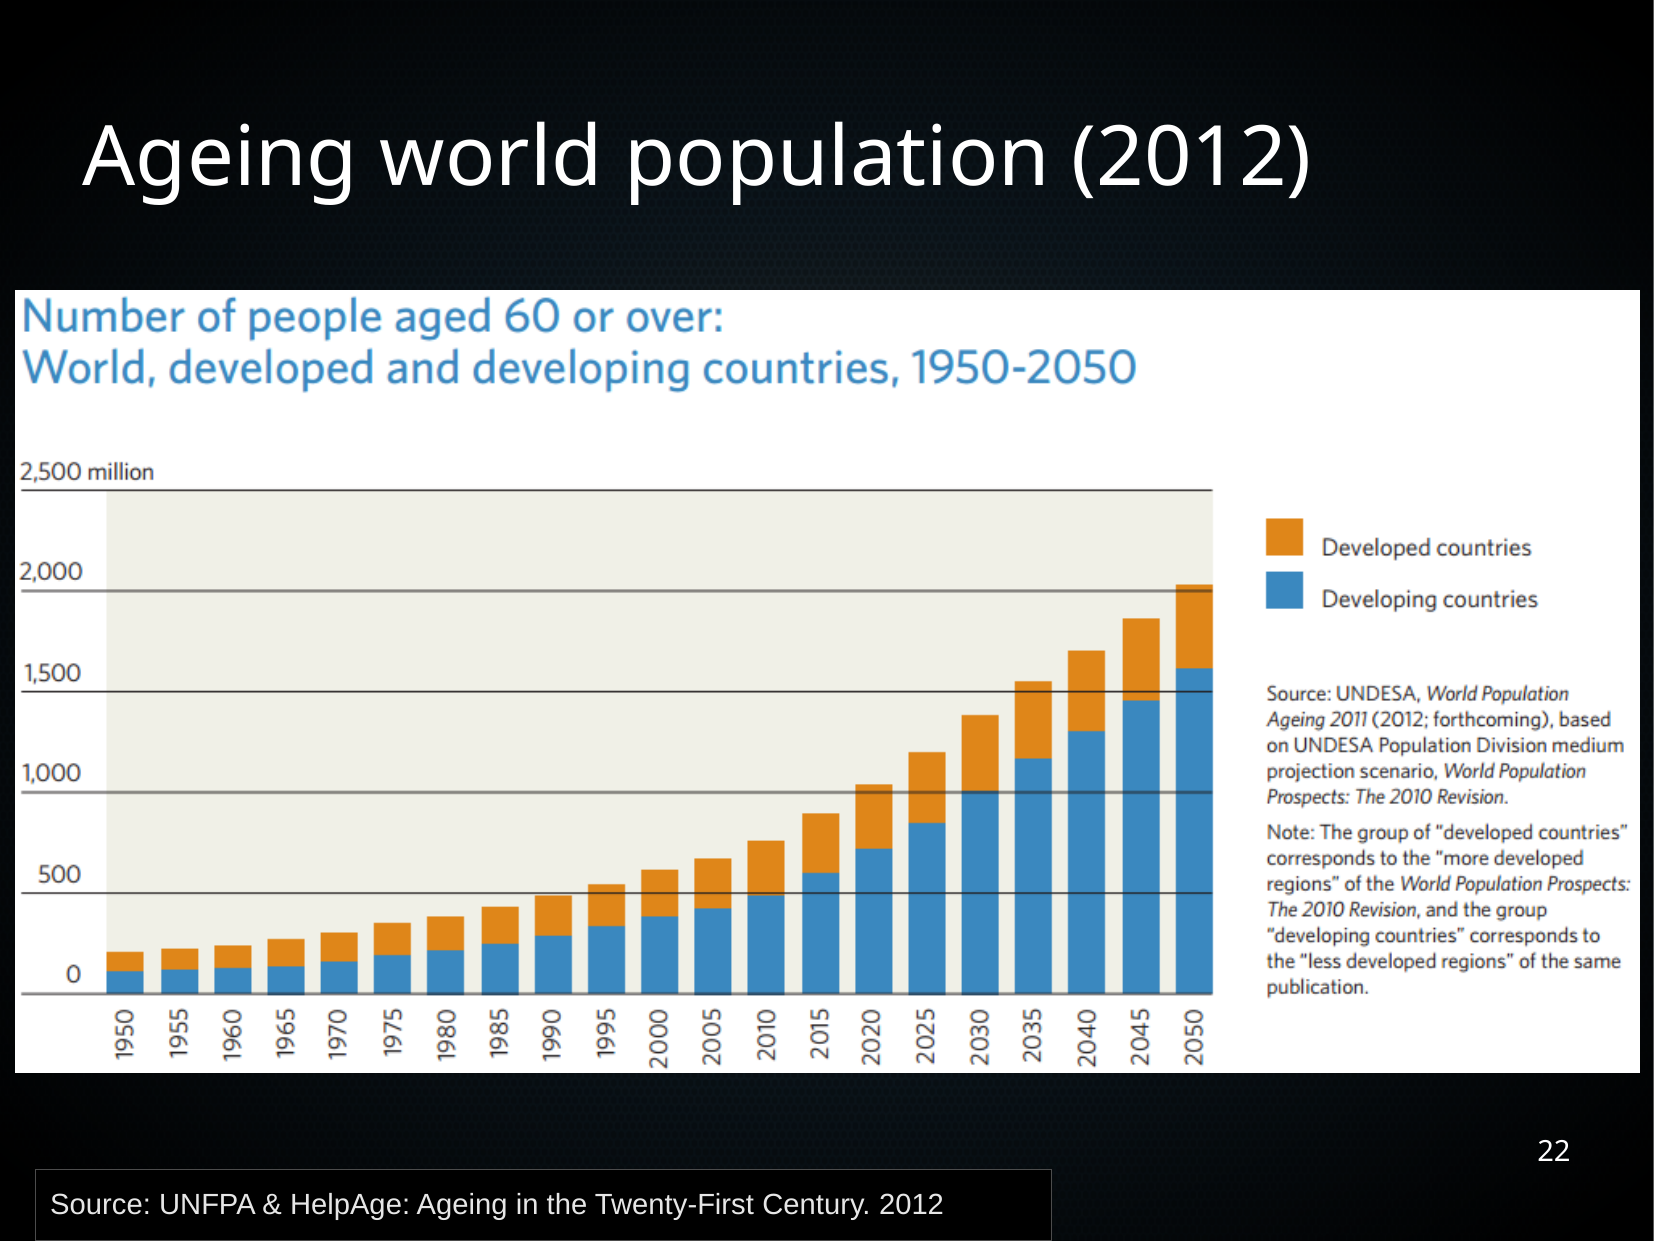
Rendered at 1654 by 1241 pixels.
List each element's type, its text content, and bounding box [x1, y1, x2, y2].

title Ageing world population (2012) [82, 49, 1571, 257]
text_box Source: UNFPA & HelpAge: Ageing in the Twenty-First Century. 2012 [35, 1169, 1052, 1241]
picture [0, 0, 1654, 1241]
